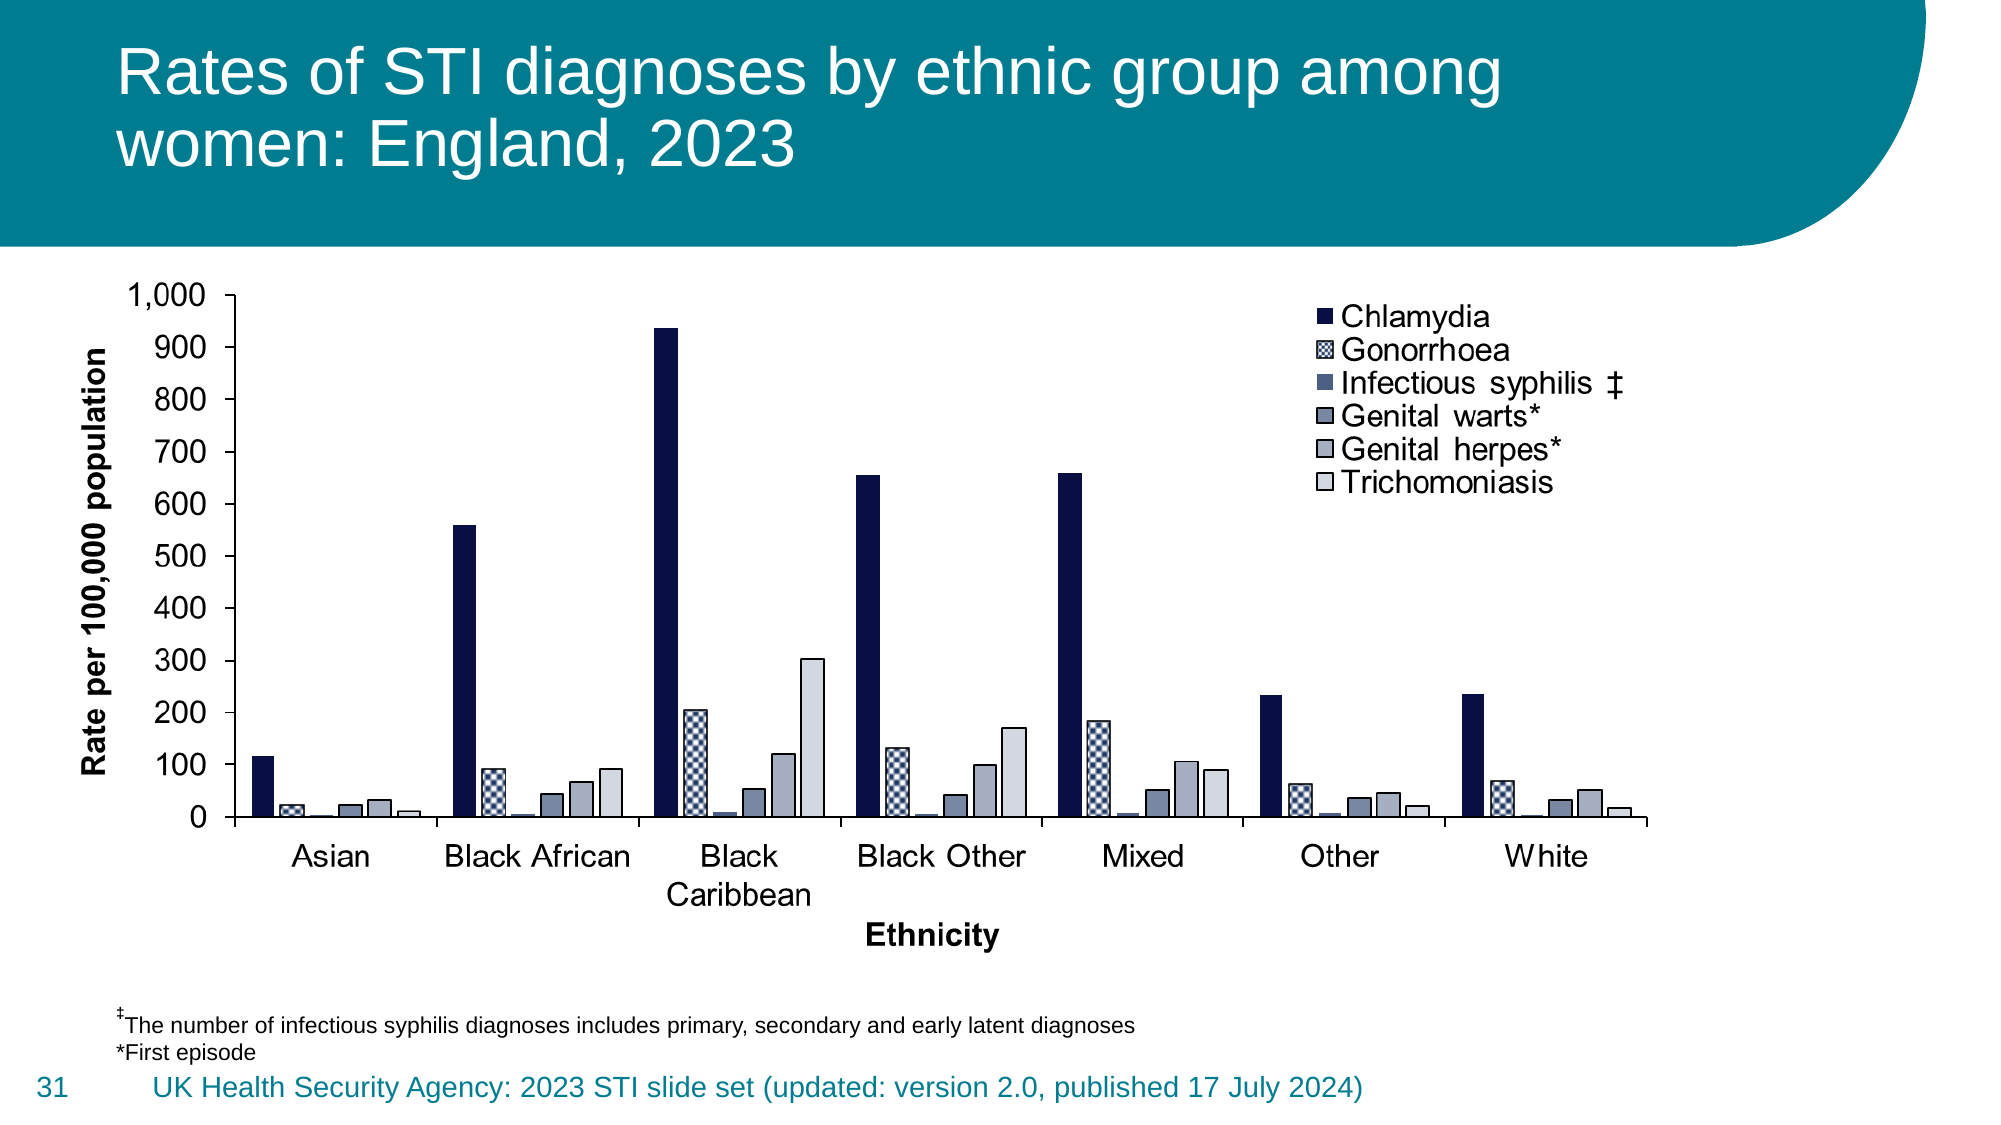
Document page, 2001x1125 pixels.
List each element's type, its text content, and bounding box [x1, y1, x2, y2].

picture [70, 275, 1716, 956]
text_box [21, 1056, 120, 1117]
text_box ‡The number of infectious syphilis diagnoses includes primary, secondary and early latent diagnoses *First episode [101, 996, 1596, 1067]
text_box UK Health Security Agency: 2023 STI slide set (updated: version 2.0, published 17 July 2024) [137, 1056, 1780, 1116]
title Rates of STI diagnoses by ethnic group among women: England, 2023 [101, 29, 1747, 189]
